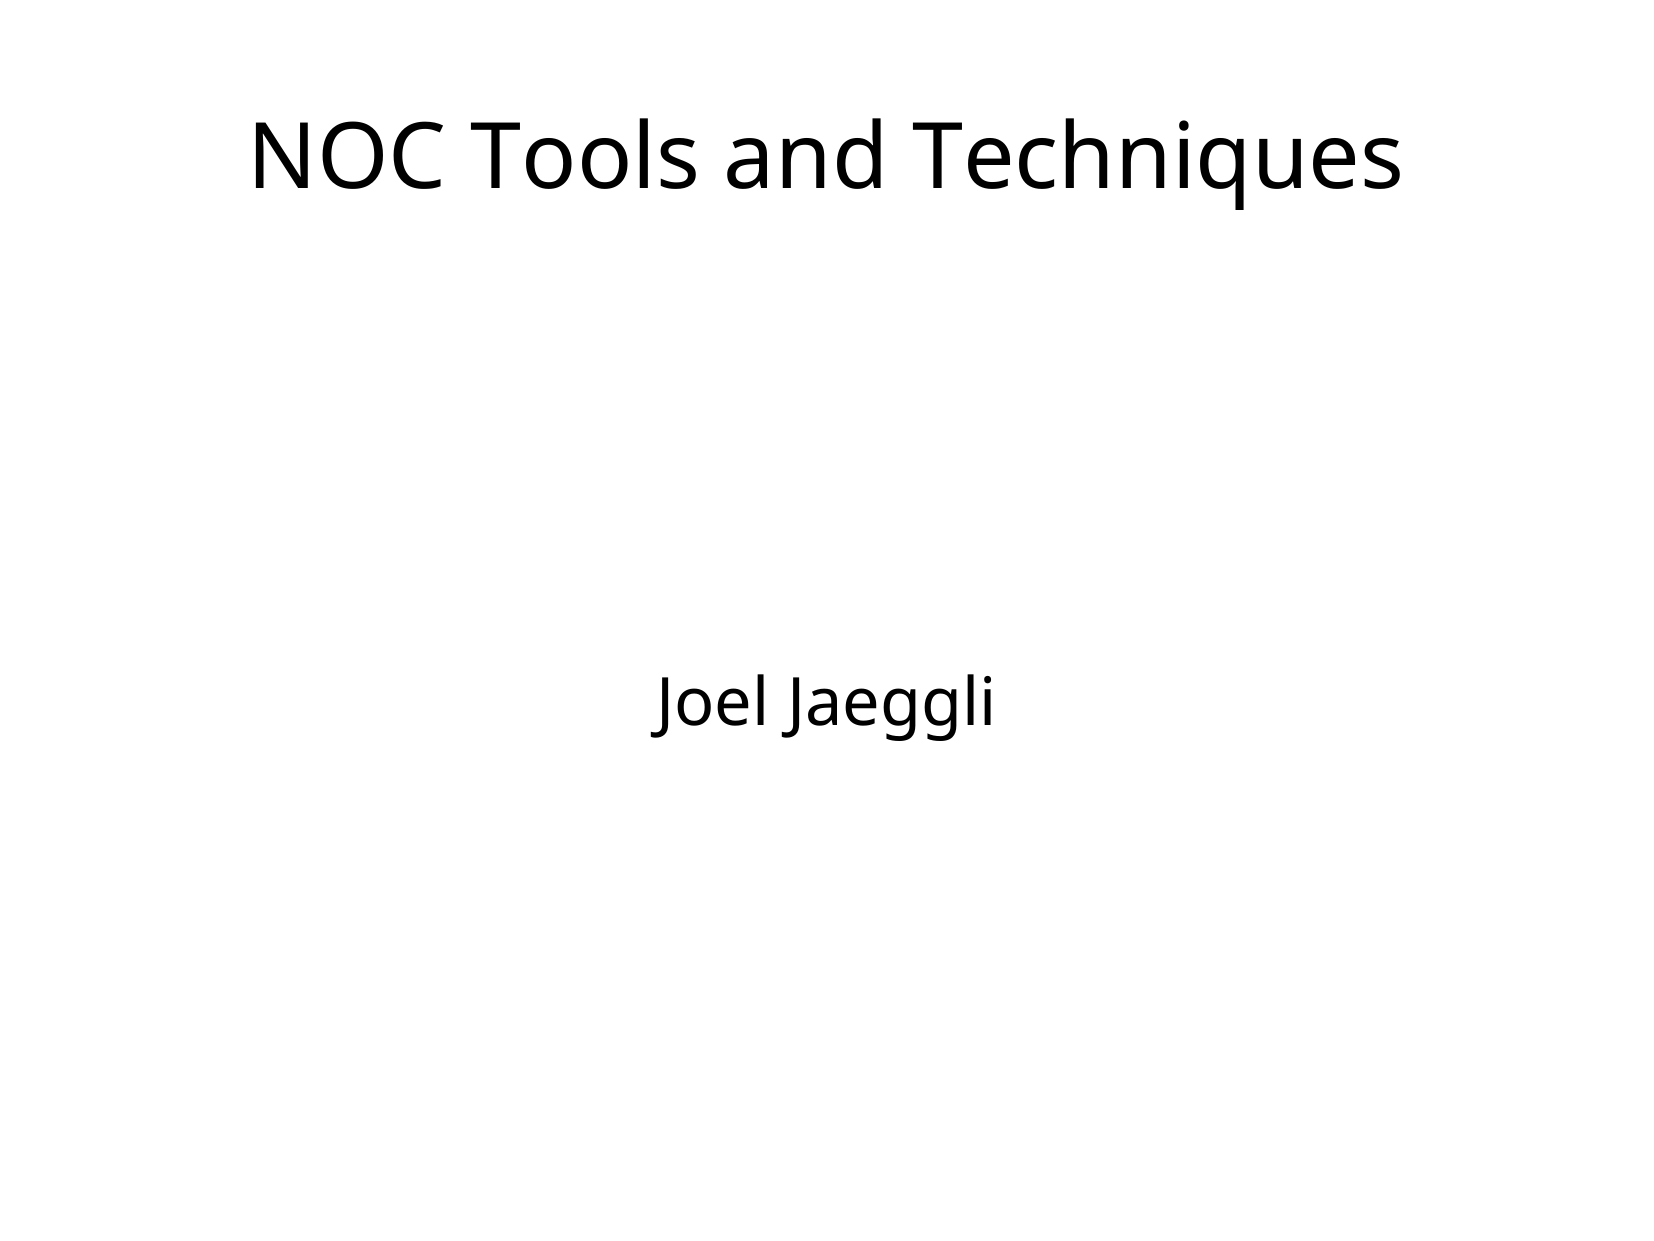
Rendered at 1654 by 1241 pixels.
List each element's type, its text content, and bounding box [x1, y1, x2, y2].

title NOC Tools and Techniques [82, 56, 1571, 250]
subtitle Joel Jaeggli [82, 297, 1571, 1102]
